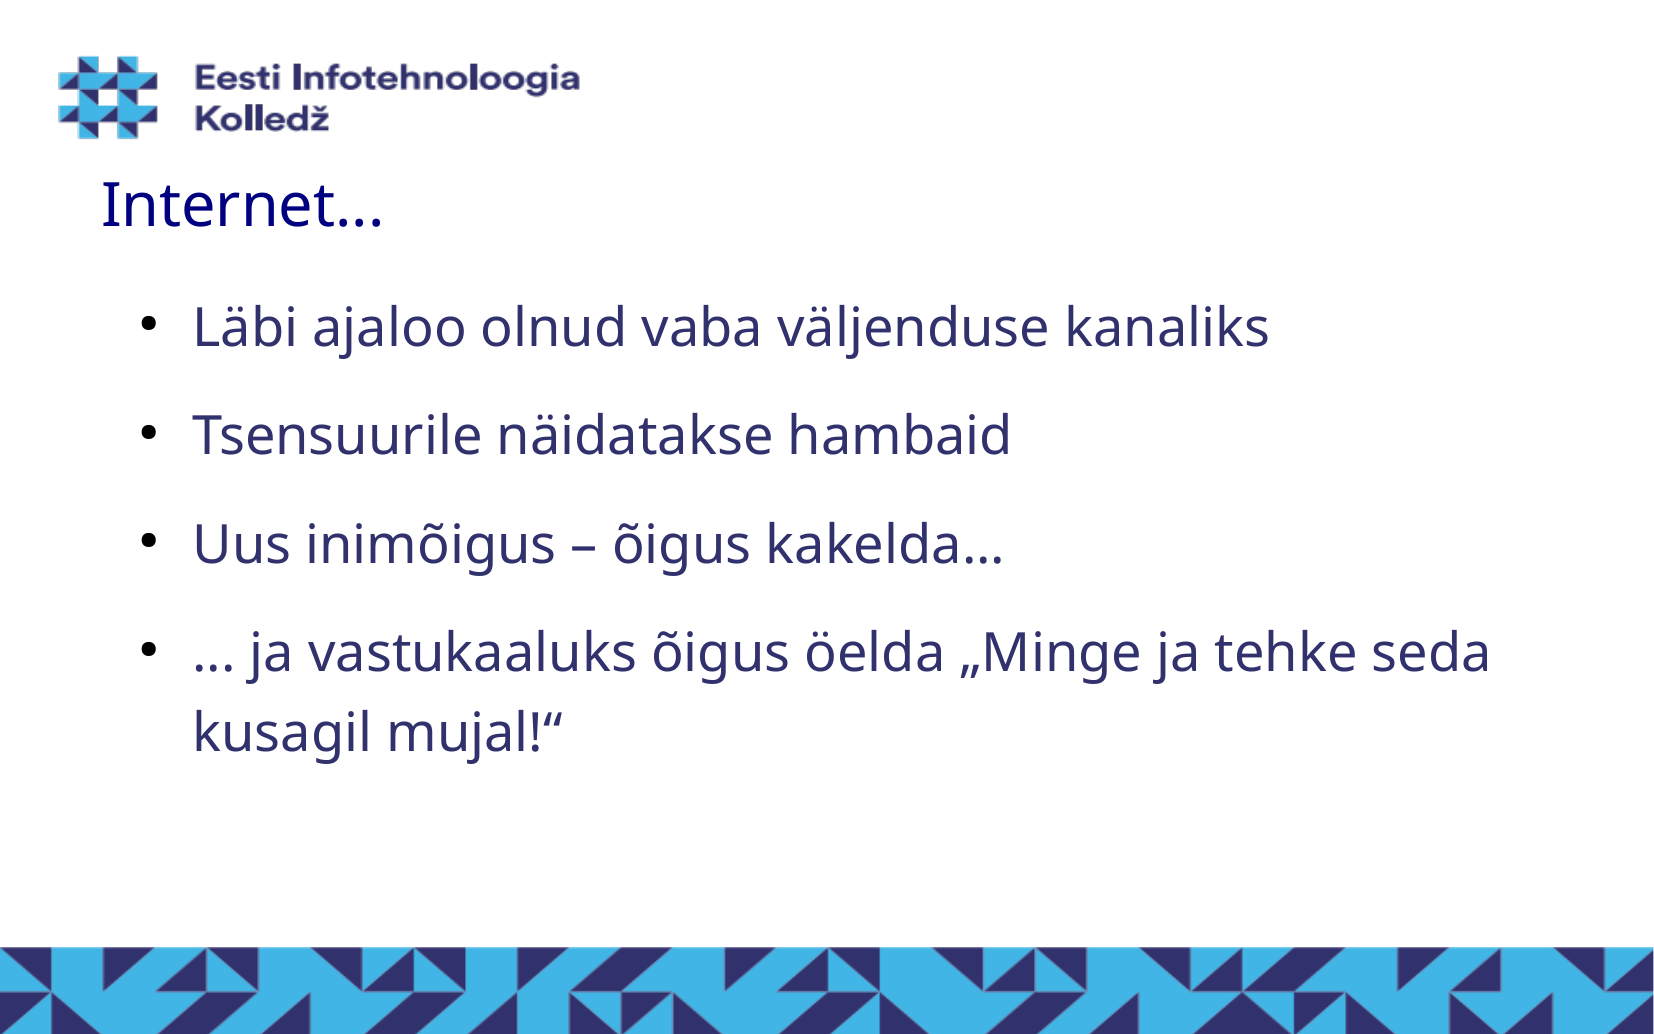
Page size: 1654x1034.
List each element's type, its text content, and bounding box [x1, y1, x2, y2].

list Läbi ajaloo olnud vaba väljenduse kanaliks Tsensuurile näidatakse hambaid Uus inimõigus – õigus kakelda... ... ja vastukaaluks õigus öelda „Minge ja tehke seda kusagil mujal!“ [121, 287, 1533, 938]
title Internet... [63, 114, 423, 291]
